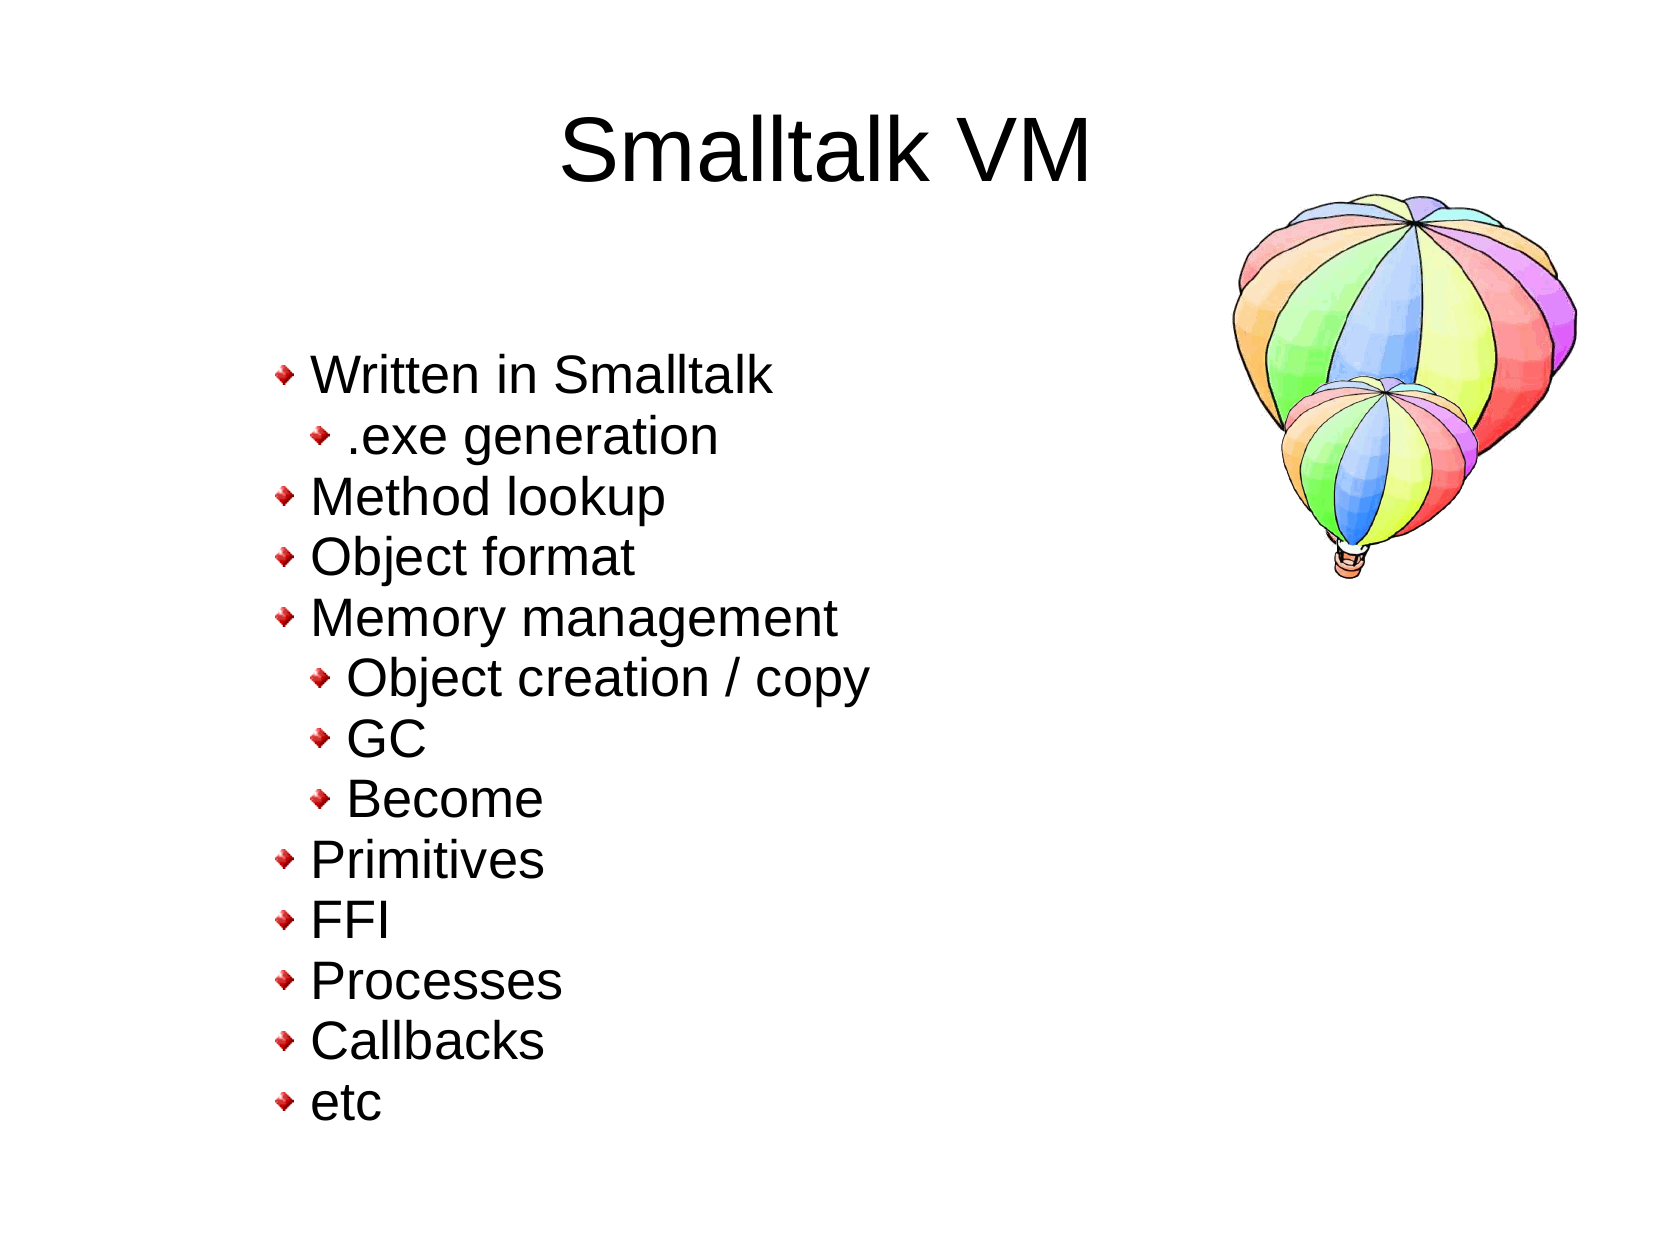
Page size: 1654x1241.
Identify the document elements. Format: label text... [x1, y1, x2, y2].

picture [1231, 191, 1578, 581]
text_box Written in Smalltalk .exe generation Method lookup Object format Memory management Object creation / copy GC Become Primitives FFI Processes Callbacks etc [225, 337, 1126, 1140]
text_box Smalltalk VM [143, 91, 1511, 209]
